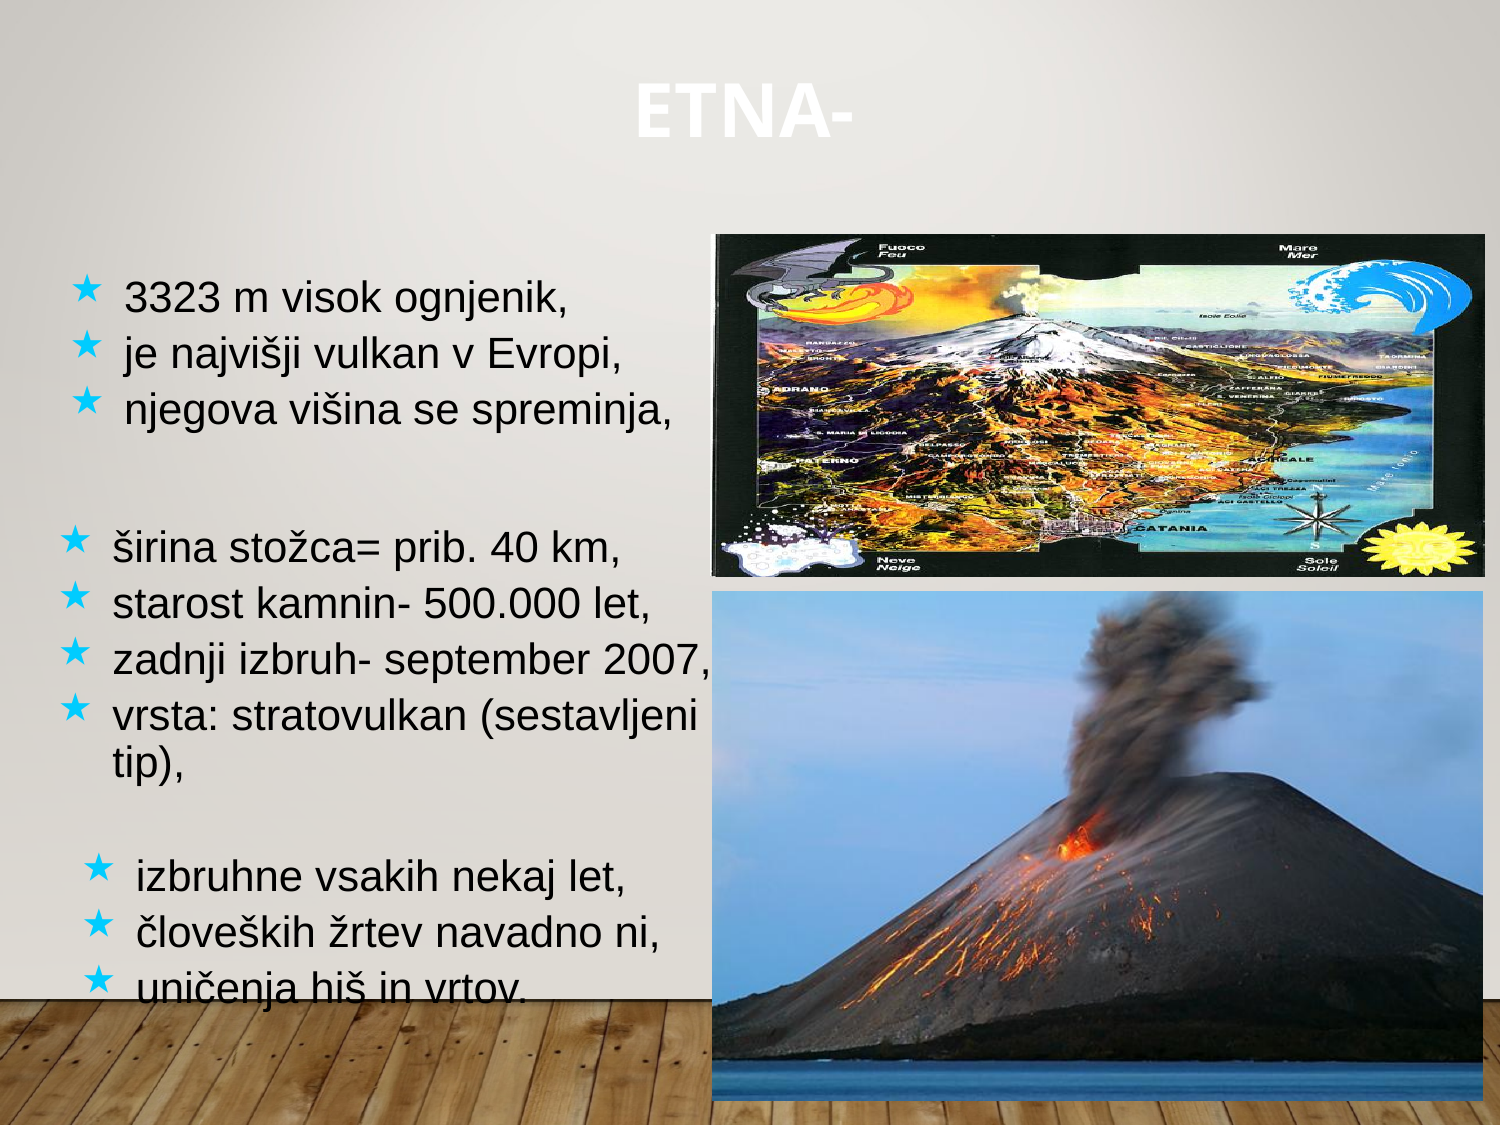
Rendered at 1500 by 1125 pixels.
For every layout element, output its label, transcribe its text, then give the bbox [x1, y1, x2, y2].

text_box širina stožca= prib. 40 km, starost kamnin- 500.000 let, zadnji izbruh- september 2007, vrsta: stratovulkan (sestavljeni tip), [41, 456, 739, 799]
text_box ETNA- [419, 54, 1069, 220]
text_box 3323 m visok ognjenik, je najvišji vulkan v Evropi, njegova višina se spreminja, [53, 267, 691, 456]
text_box izbruhne vsakih nekaj let, človeških žrtev navadno ni, uničenja hiš in vrtov. [64, 846, 691, 1024]
picture [0, 591, 1500, 1125]
picture [0, 0, 1500, 578]
